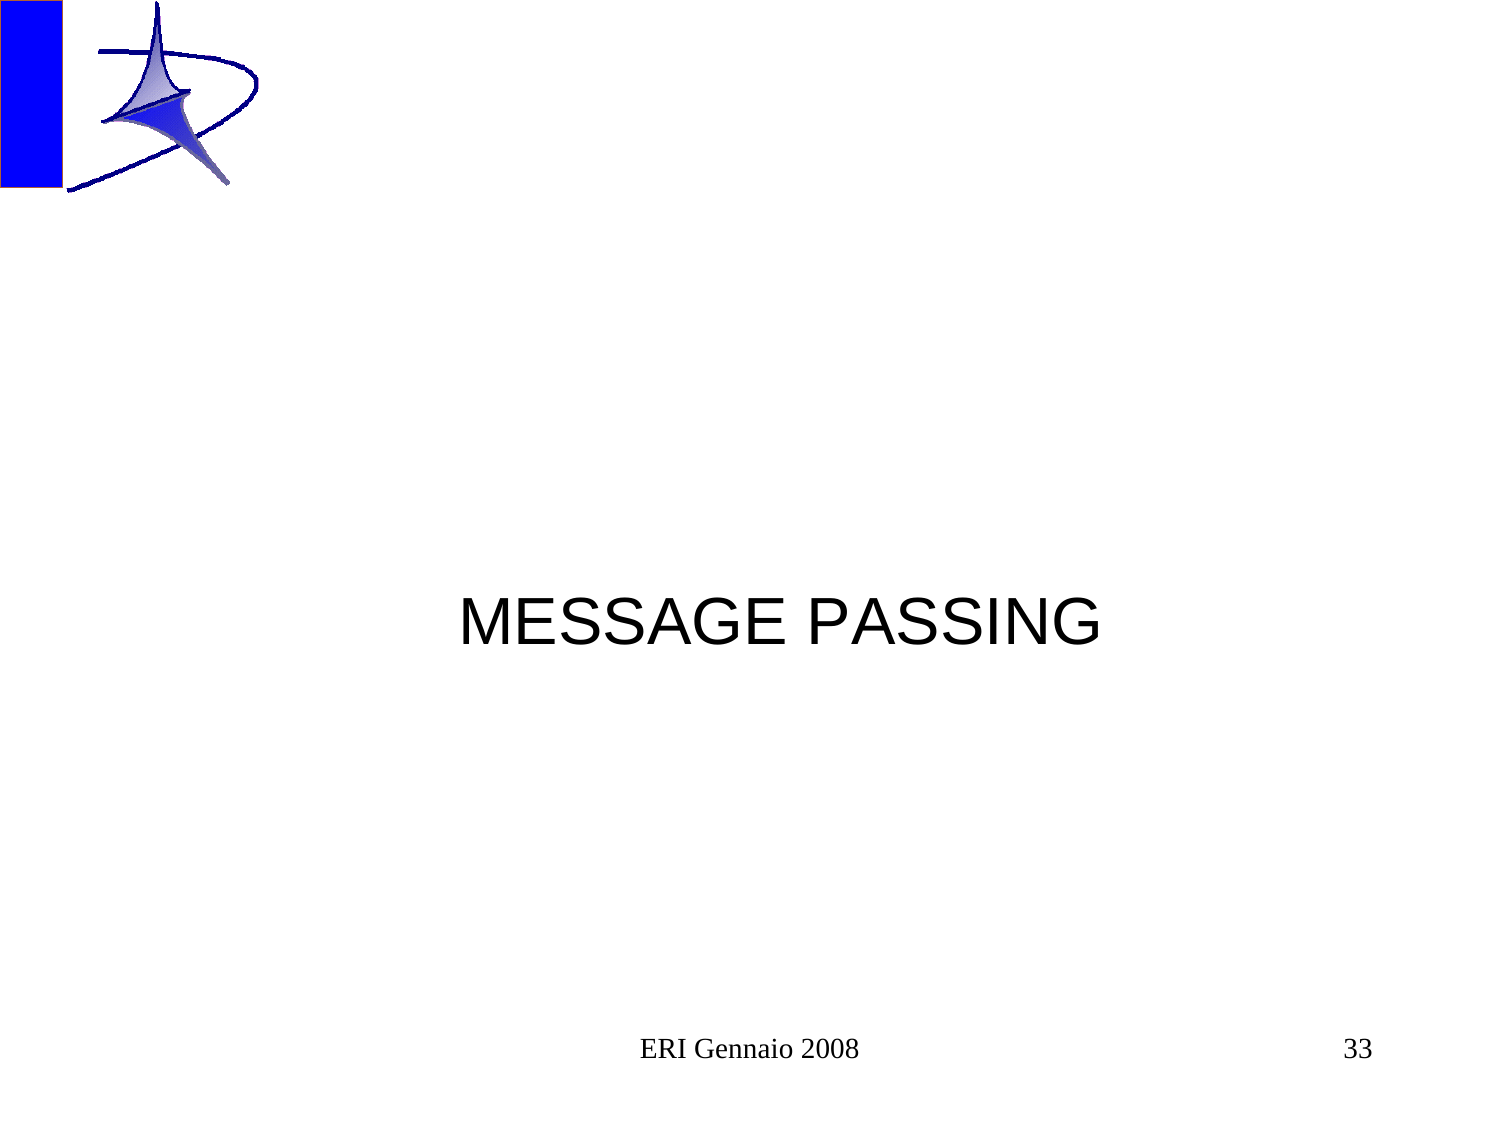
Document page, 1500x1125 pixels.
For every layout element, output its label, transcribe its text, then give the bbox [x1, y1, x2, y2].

subtitle MESSAGE PASSING [112, 249, 1450, 993]
picture [62, 0, 263, 197]
